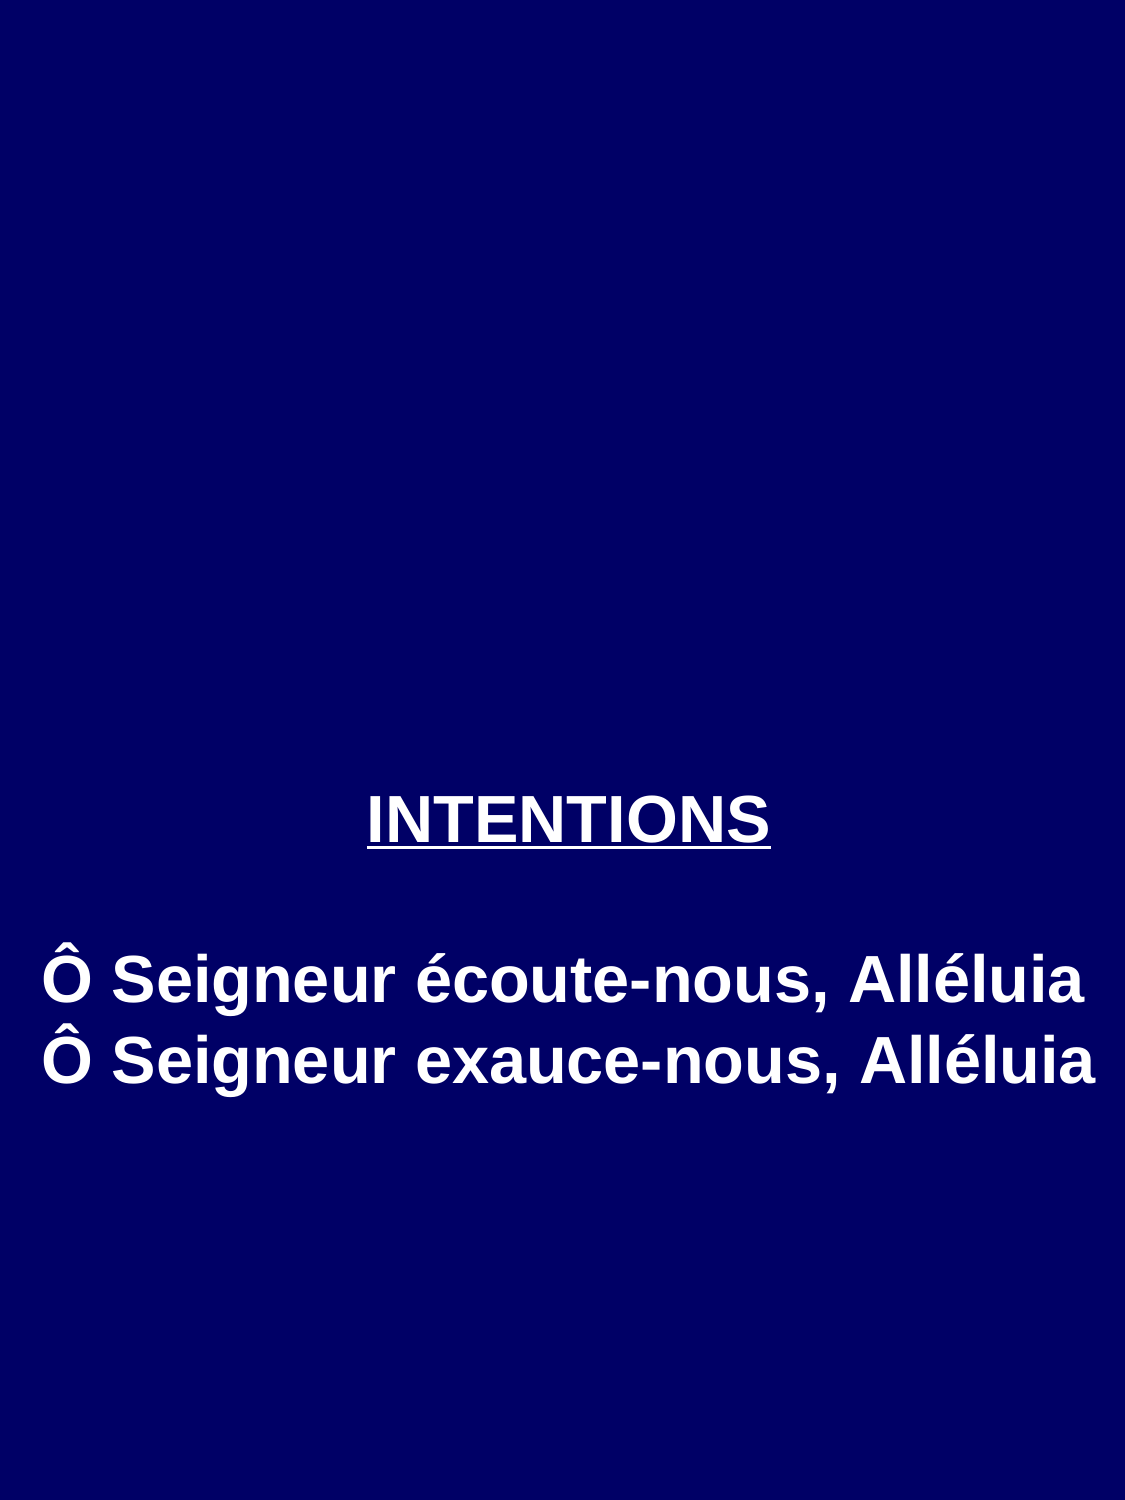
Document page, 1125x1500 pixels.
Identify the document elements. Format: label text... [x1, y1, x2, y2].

text_box INTENTIONS Ô Seigneur écoute-nous, Alléluia Ô Seigneur exauce-nous, Alléluia [26, 767, 1112, 1105]
